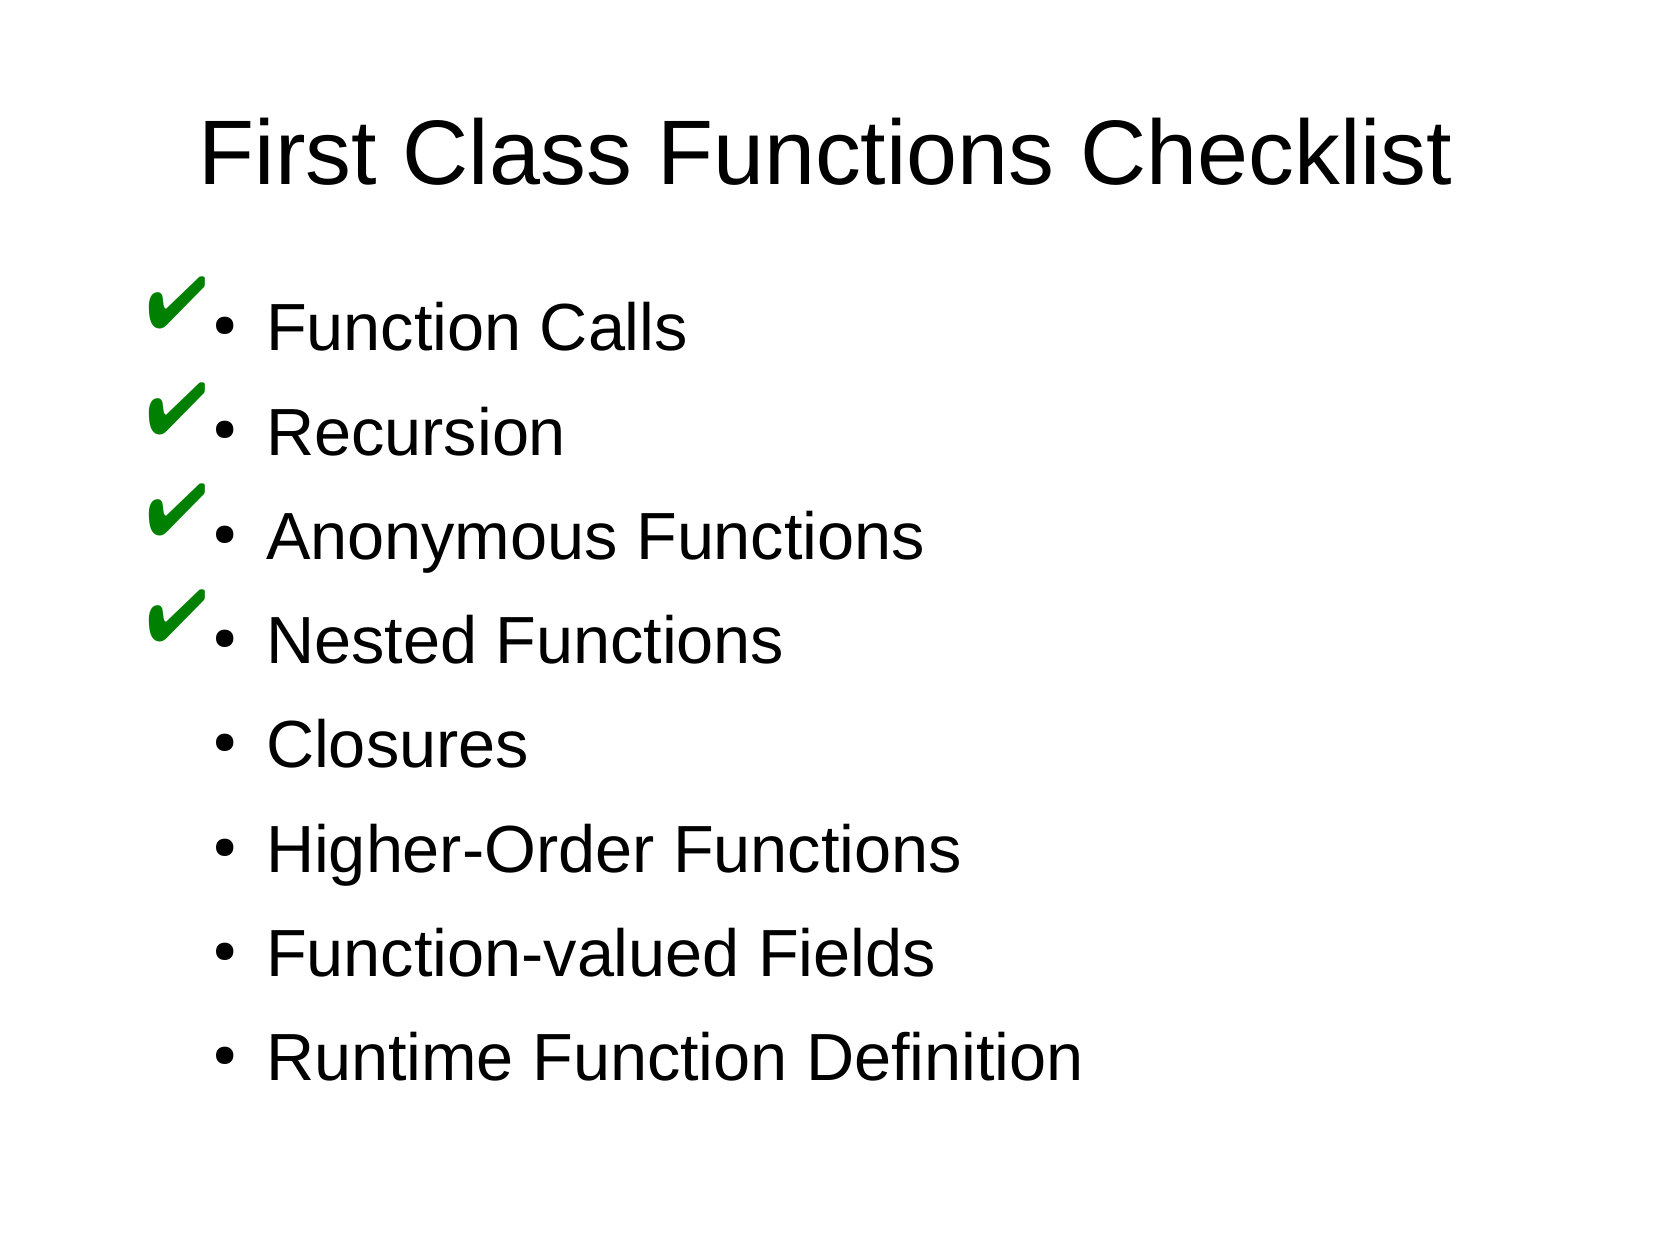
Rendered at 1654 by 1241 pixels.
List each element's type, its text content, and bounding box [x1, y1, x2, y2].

text_box ✔ [132, 256, 245, 362]
list Function Calls Recursion Anonymous Functions Nested Functions Closures Higher-Order Functions Function-valued Fields Runtime Function Definition [195, 290, 1501, 1094]
text_box ✔ [132, 463, 245, 569]
text_box ✔ [132, 362, 245, 463]
text_box ✔ [132, 569, 245, 698]
title First Class Functions Checklist [82, 56, 1571, 250]
